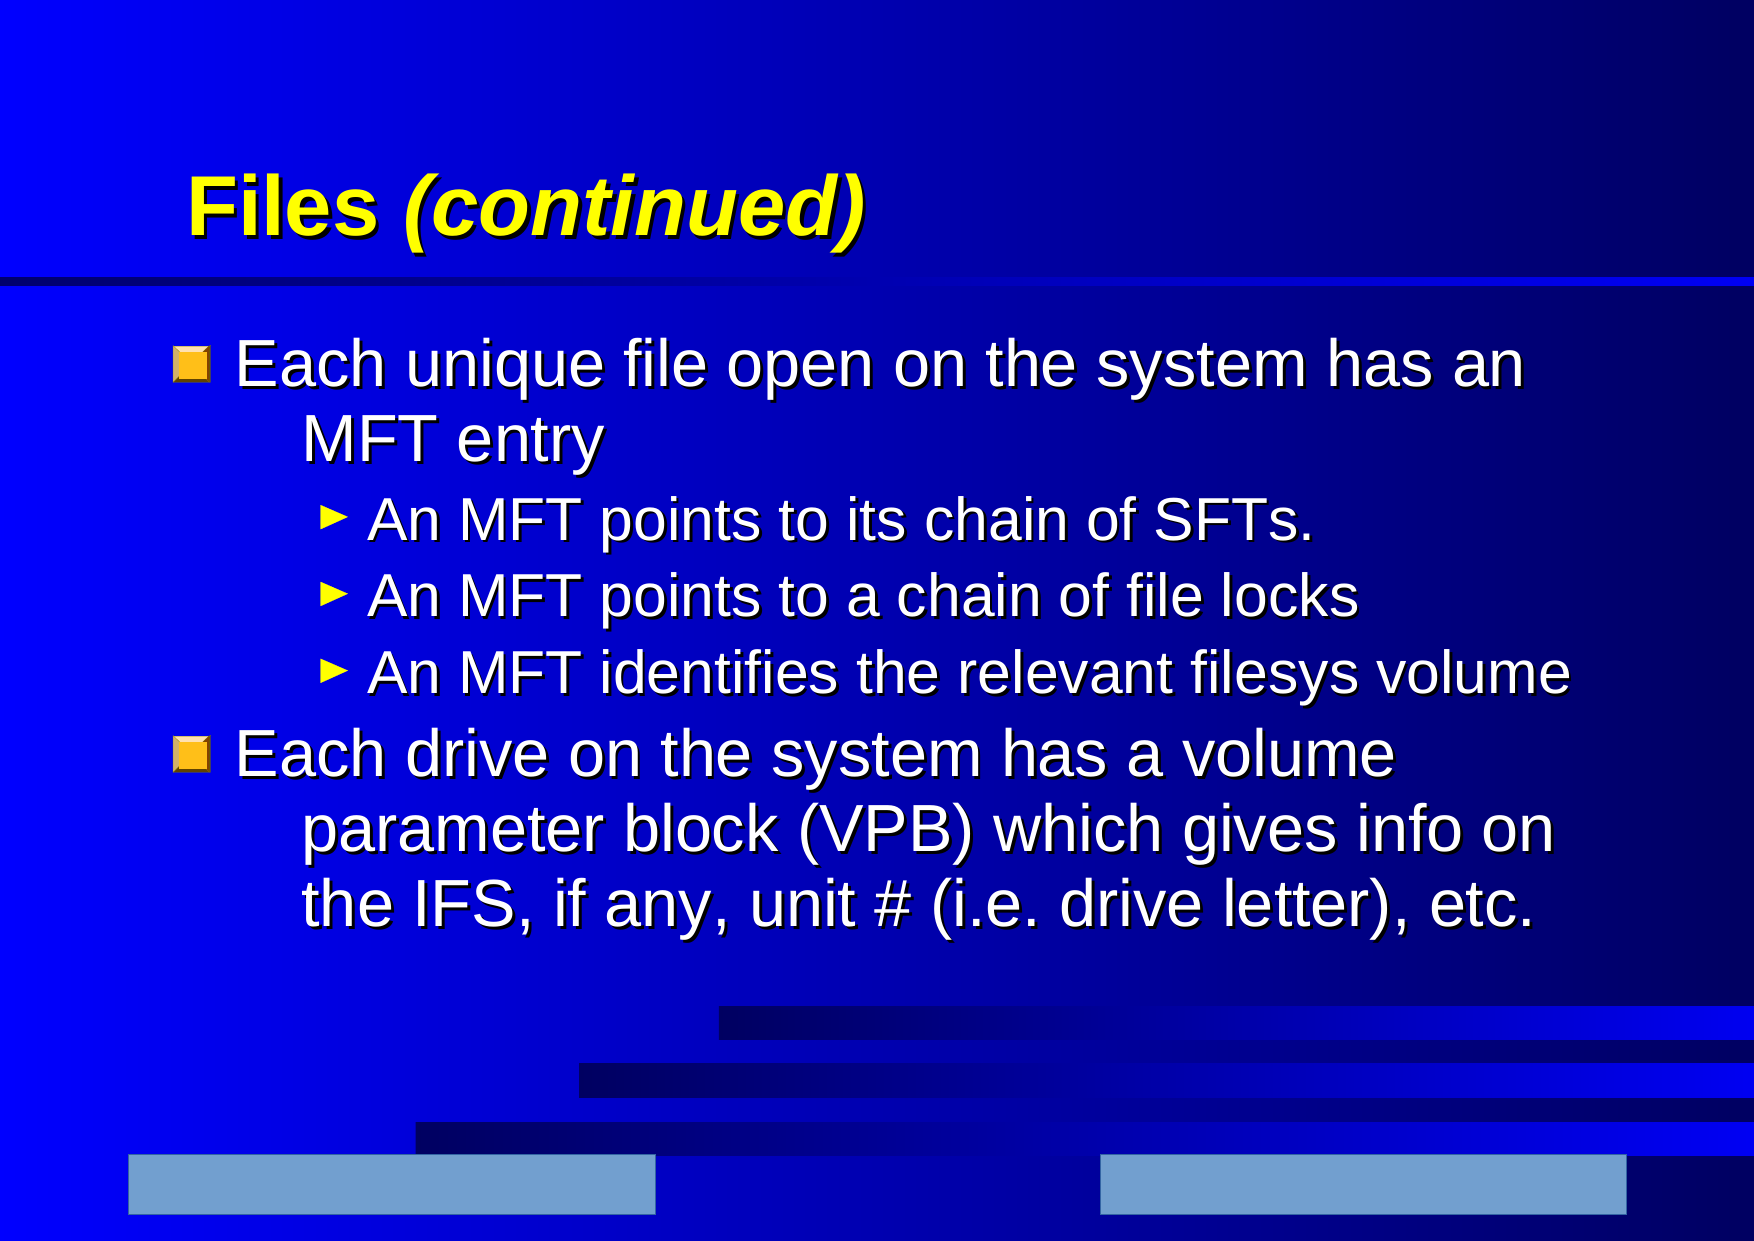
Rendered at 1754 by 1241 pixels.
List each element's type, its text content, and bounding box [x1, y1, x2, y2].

text_box Each unique file open on the system has an MFT entry An MFT points to its chain of SFTs. An MFT points to a chain of file locks An MFT identifies the relevant filesys volume Each drive on the system has a volume parameter block (VPB) which gives info on the IFS, if any, unit # (i.e. drive letter), etc. [168, 326, 1579, 1001]
text_box Files (continued) [186, 69, 1573, 254]
